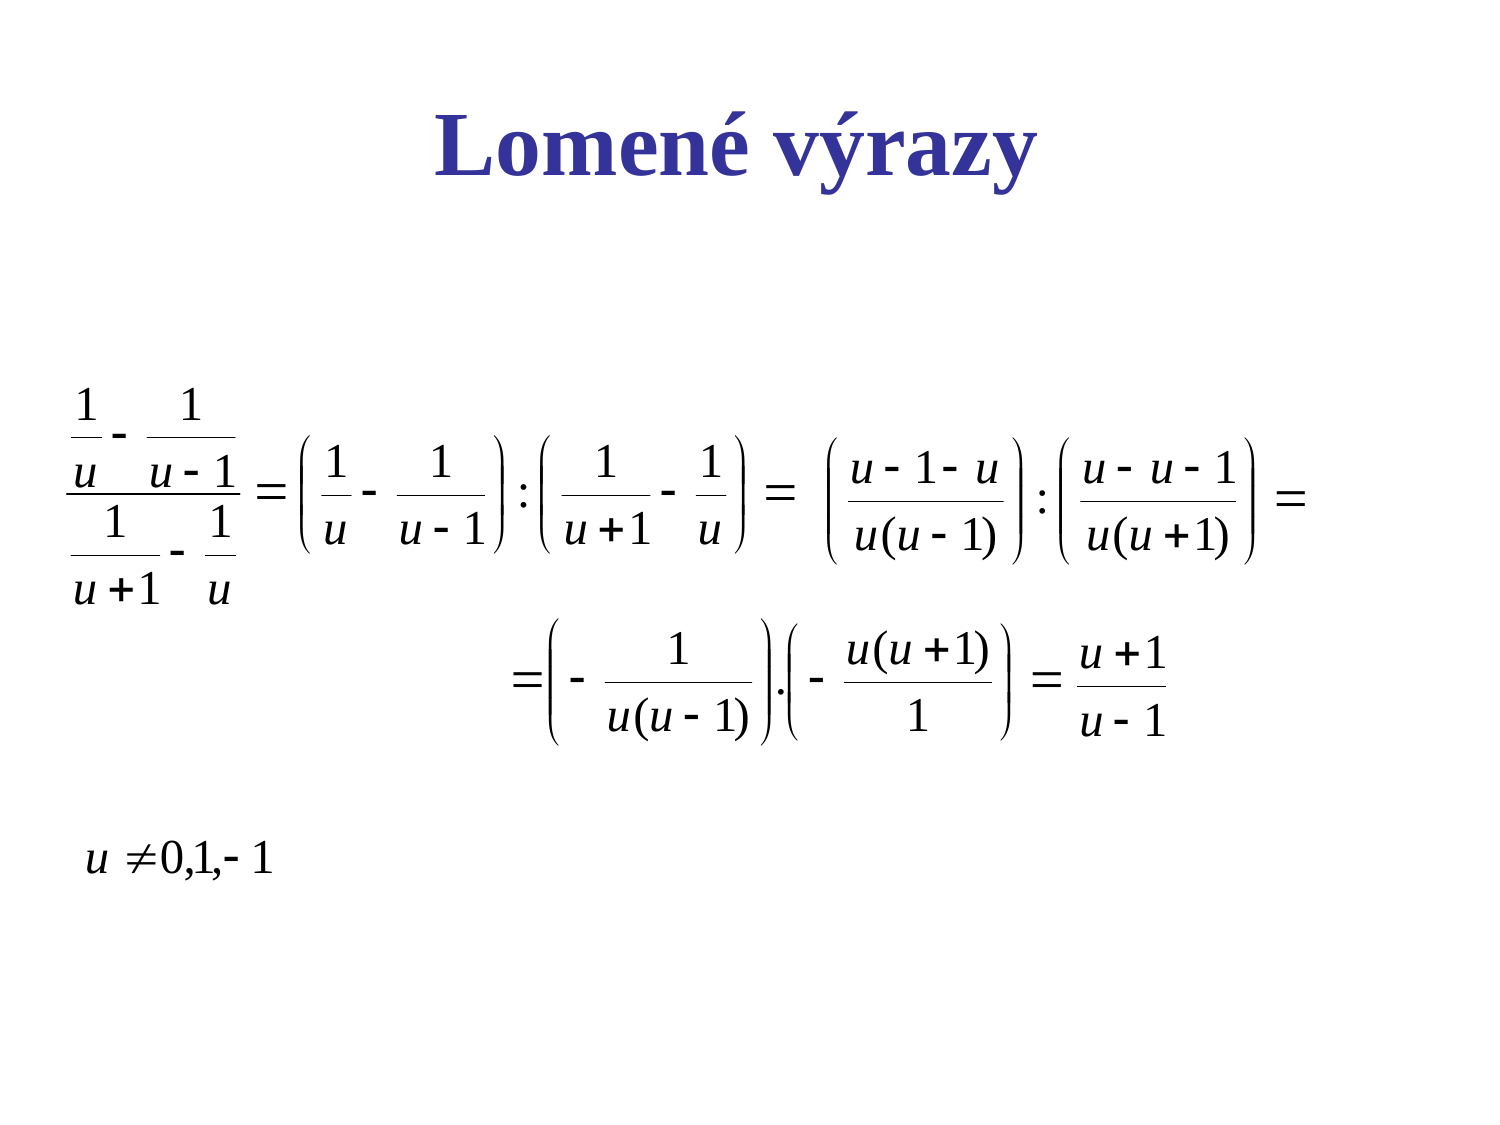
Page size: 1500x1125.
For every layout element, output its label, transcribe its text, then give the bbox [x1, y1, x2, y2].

chart [290, 426, 798, 564]
chart [817, 428, 1308, 575]
chart [501, 609, 1065, 756]
chart [1069, 621, 1175, 748]
title Lomené výrazy [75, 45, 1426, 233]
chart [58, 372, 286, 616]
chart [78, 828, 278, 894]
